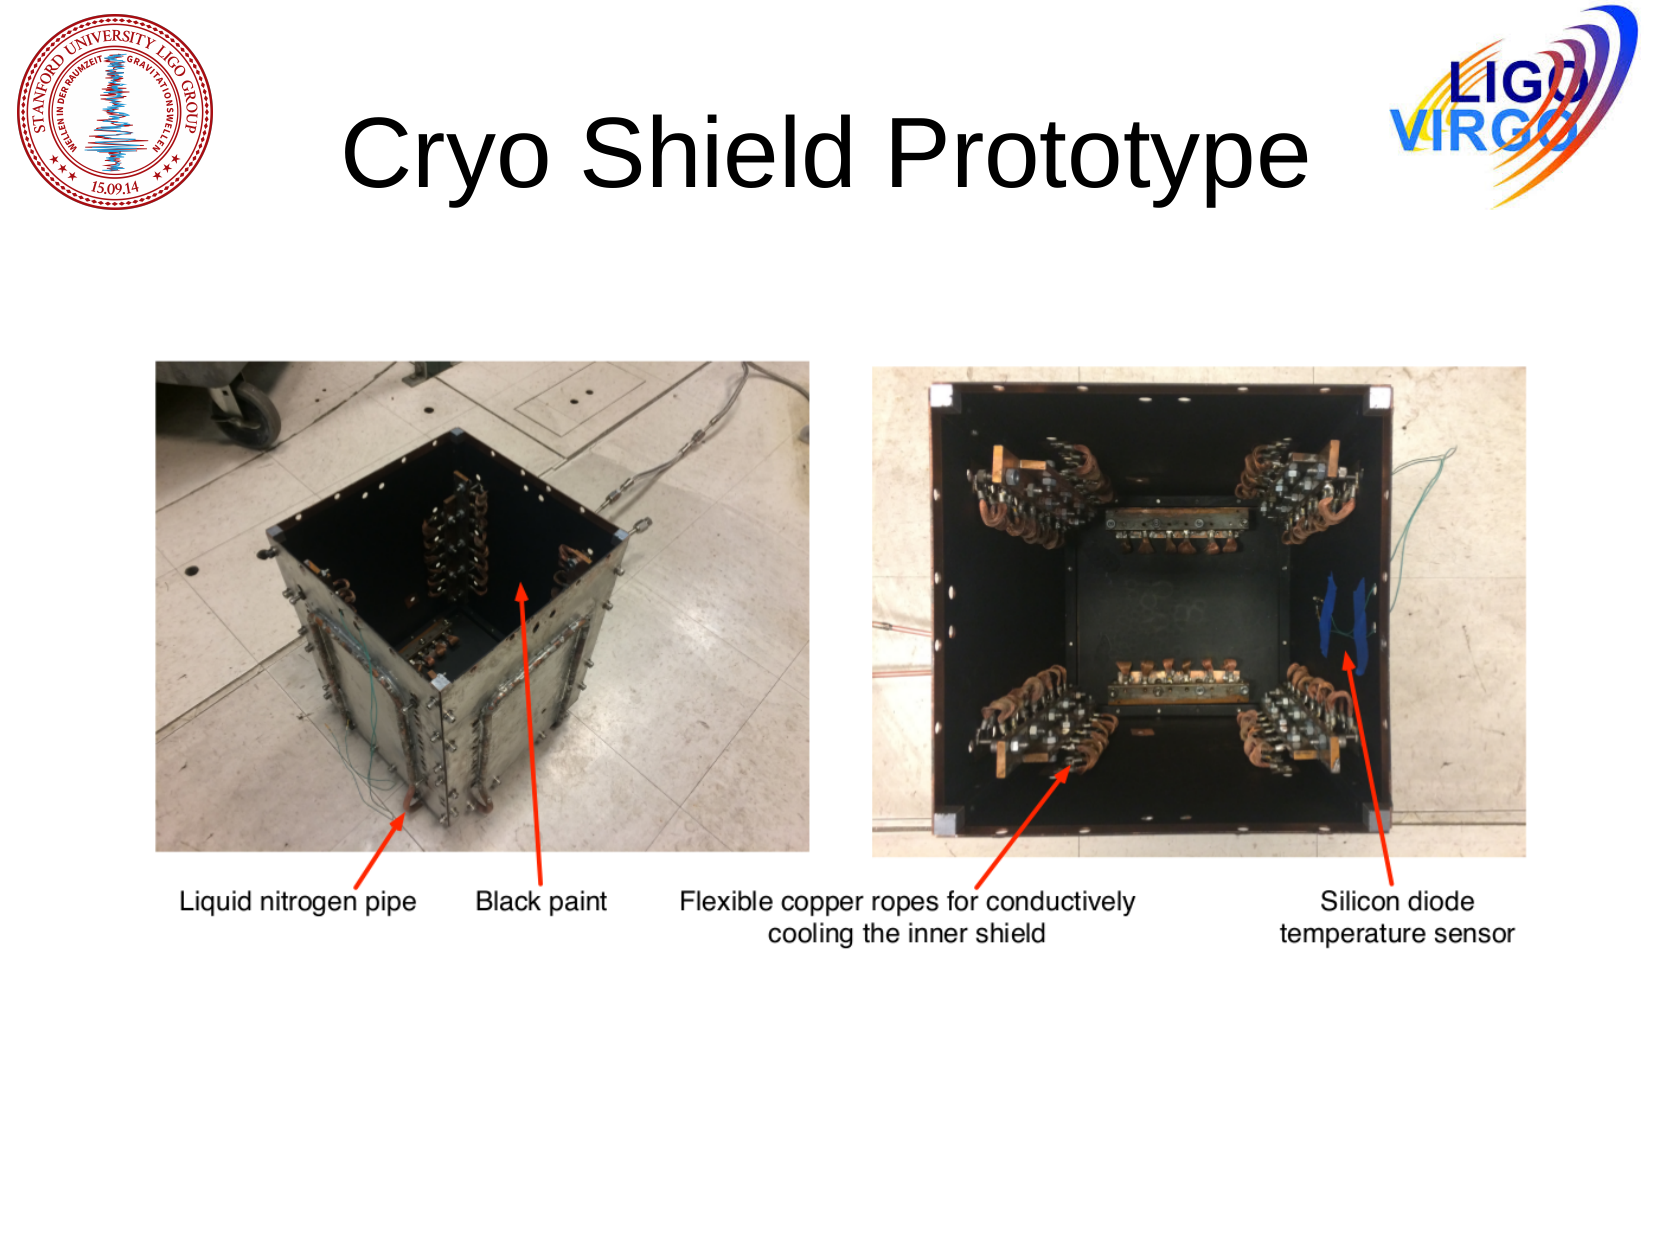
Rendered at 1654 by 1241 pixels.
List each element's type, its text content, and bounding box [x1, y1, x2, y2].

picture [116, 315, 1561, 976]
picture [17, 14, 213, 210]
title Cryo Shield Prototype [82, 49, 1571, 257]
picture [1372, 0, 1654, 210]
